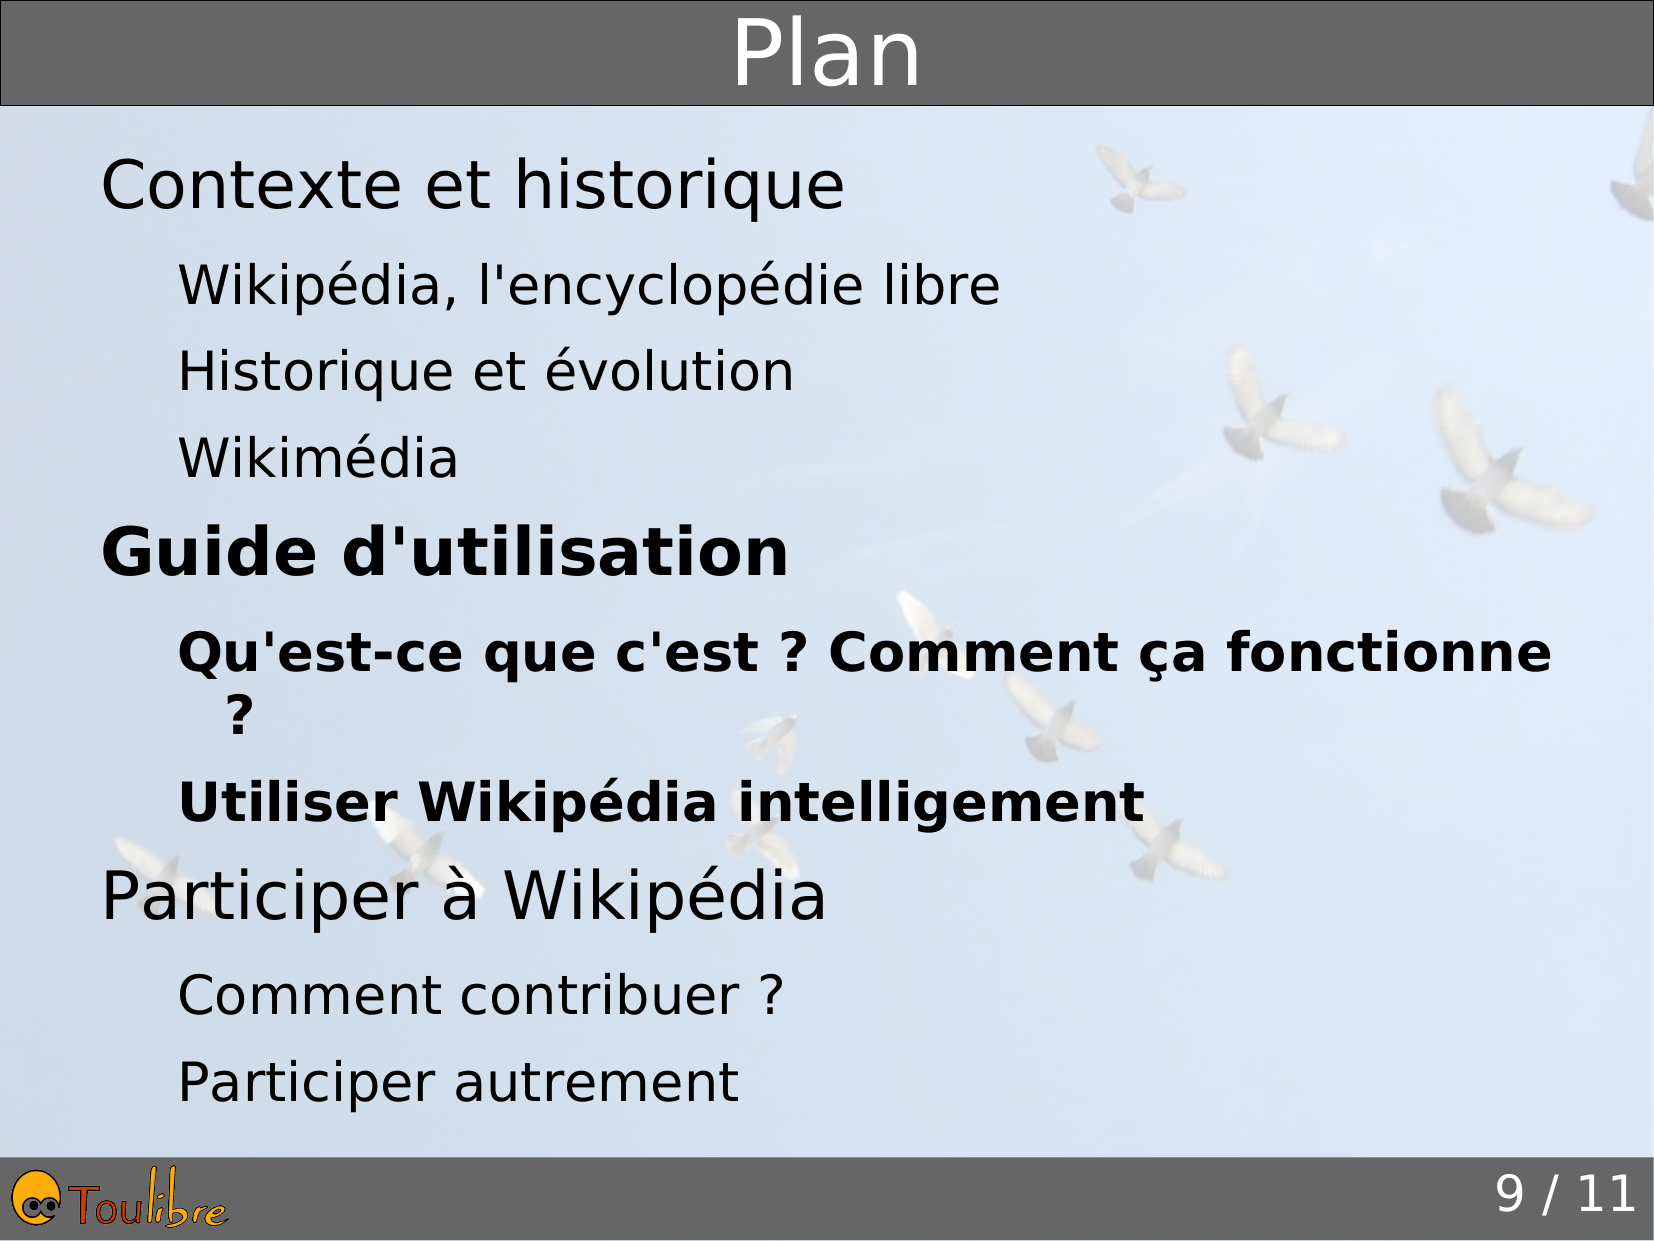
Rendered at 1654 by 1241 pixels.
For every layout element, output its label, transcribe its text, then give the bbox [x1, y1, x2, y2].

list Contexte et historique Wikipédia, l'encyclopédie libre Historique et évolution Wikimédia Guide d'utilisation Qu'est-ce que c'est ? Comment ça fonctionne ? Utiliser Wikipédia intelligement Participer à Wikipédia Comment contribuer ? Participer autrement [82, 146, 1571, 1115]
picture [11, 1165, 229, 1228]
title Plan [0, 0, 1654, 108]
